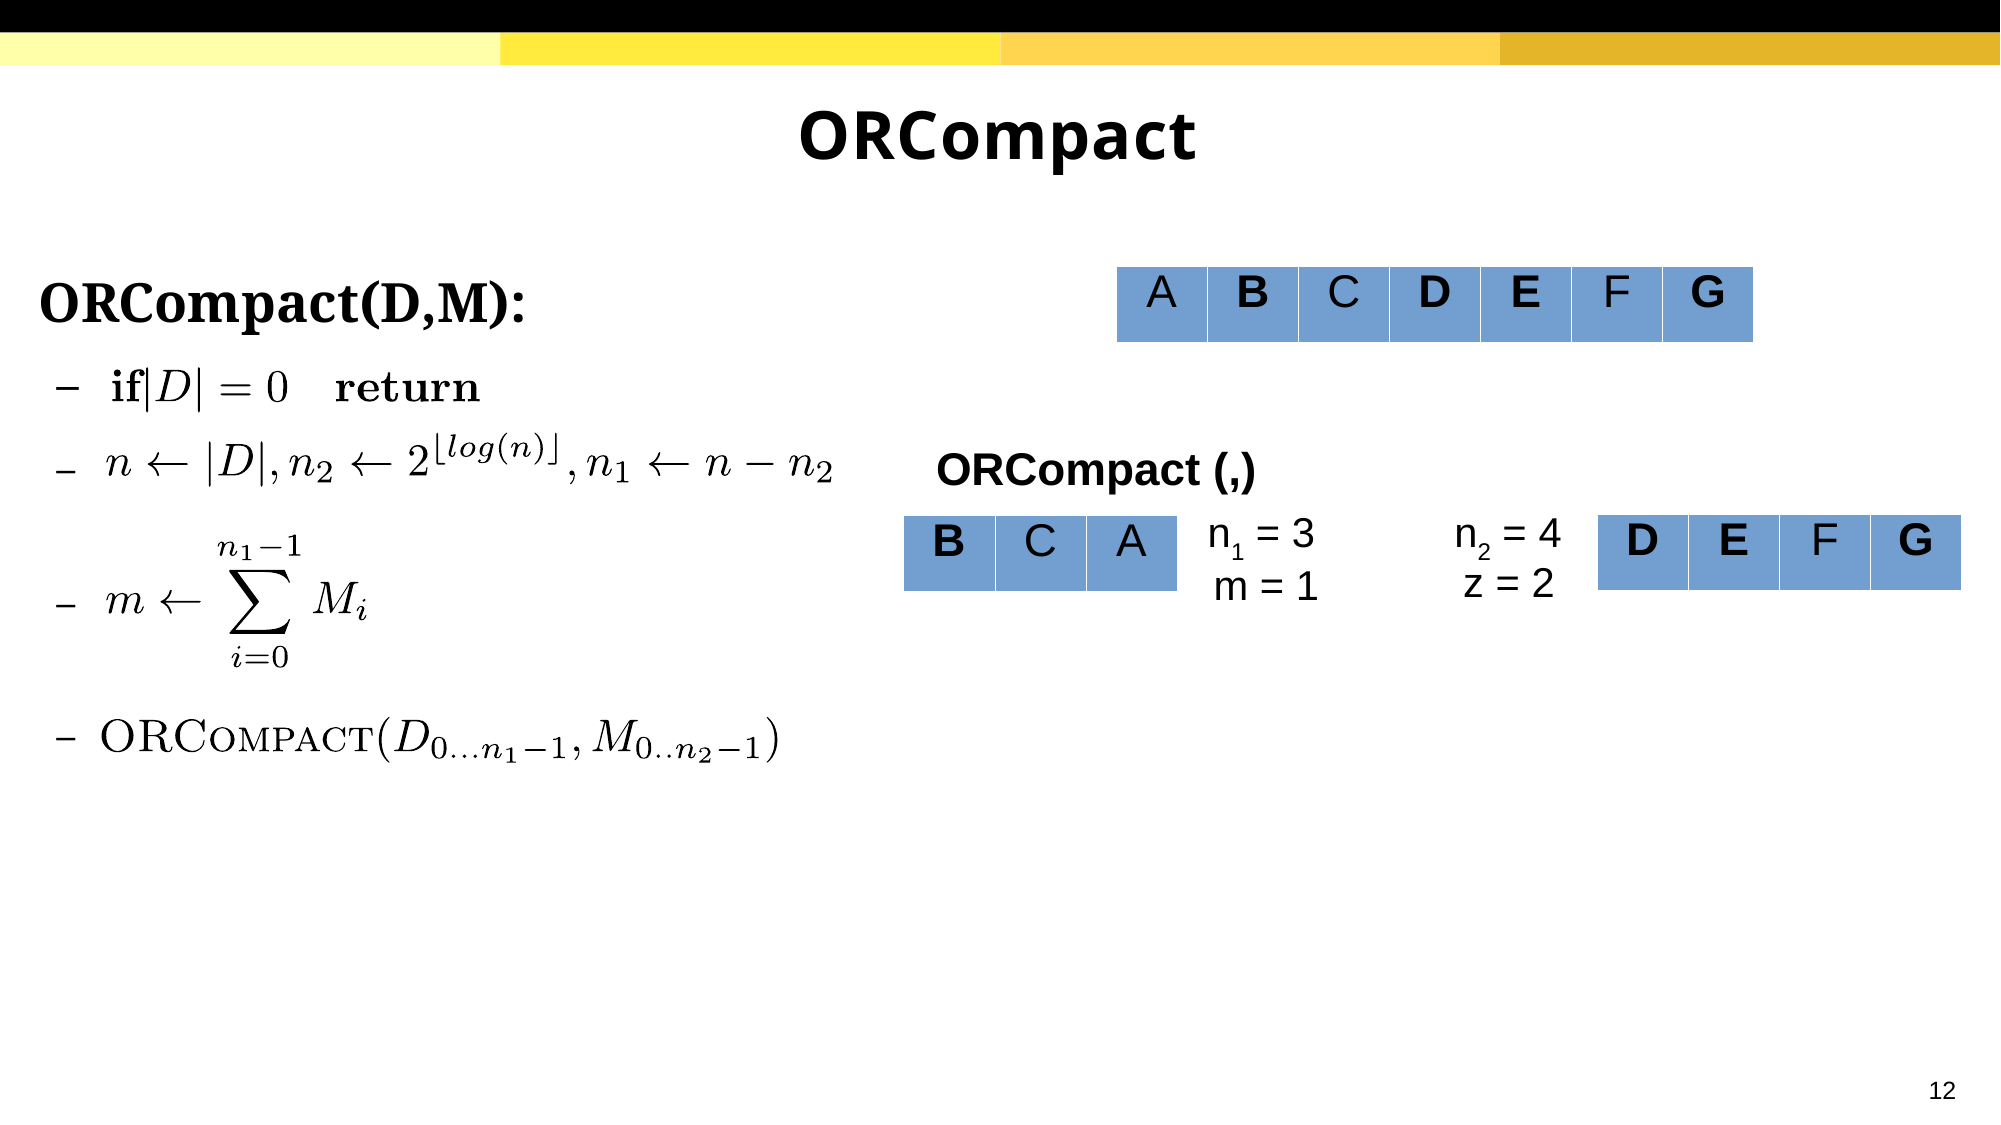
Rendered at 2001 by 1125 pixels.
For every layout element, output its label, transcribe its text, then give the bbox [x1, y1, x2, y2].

table_header G [1663, 267, 1753, 342]
table_header D [1598, 515, 1688, 590]
title ORCompact [48, 65, 1947, 213]
table_header B [904, 516, 995, 591]
text_box n2 = 4 [1439, 501, 1577, 574]
table_header F [1572, 267, 1662, 342]
table_header C [996, 516, 1086, 591]
table_header A [1117, 267, 1207, 342]
table_header F [1780, 515, 1870, 590]
list ORCompact(D,M): [0, 166, 1689, 1081]
text_box m = 1 [1198, 555, 1334, 617]
text_box [106, 432, 832, 487]
text_box n1 = 3 [1192, 502, 1331, 574]
text_box 12 [1913, 1069, 1972, 1113]
table_header C [1299, 267, 1389, 342]
text_box [112, 366, 480, 413]
table_header E [1481, 267, 1571, 342]
table_header G [1871, 515, 1961, 590]
table_header D [1390, 267, 1480, 342]
table_header E [1689, 515, 1779, 590]
text_box [100, 716, 778, 763]
text_box z = 2 [1448, 552, 1570, 615]
table_header B [1208, 267, 1298, 342]
table_header A [1087, 516, 1177, 591]
text_box [106, 534, 367, 668]
text_box ORCompact (,) [921, 437, 1272, 504]
